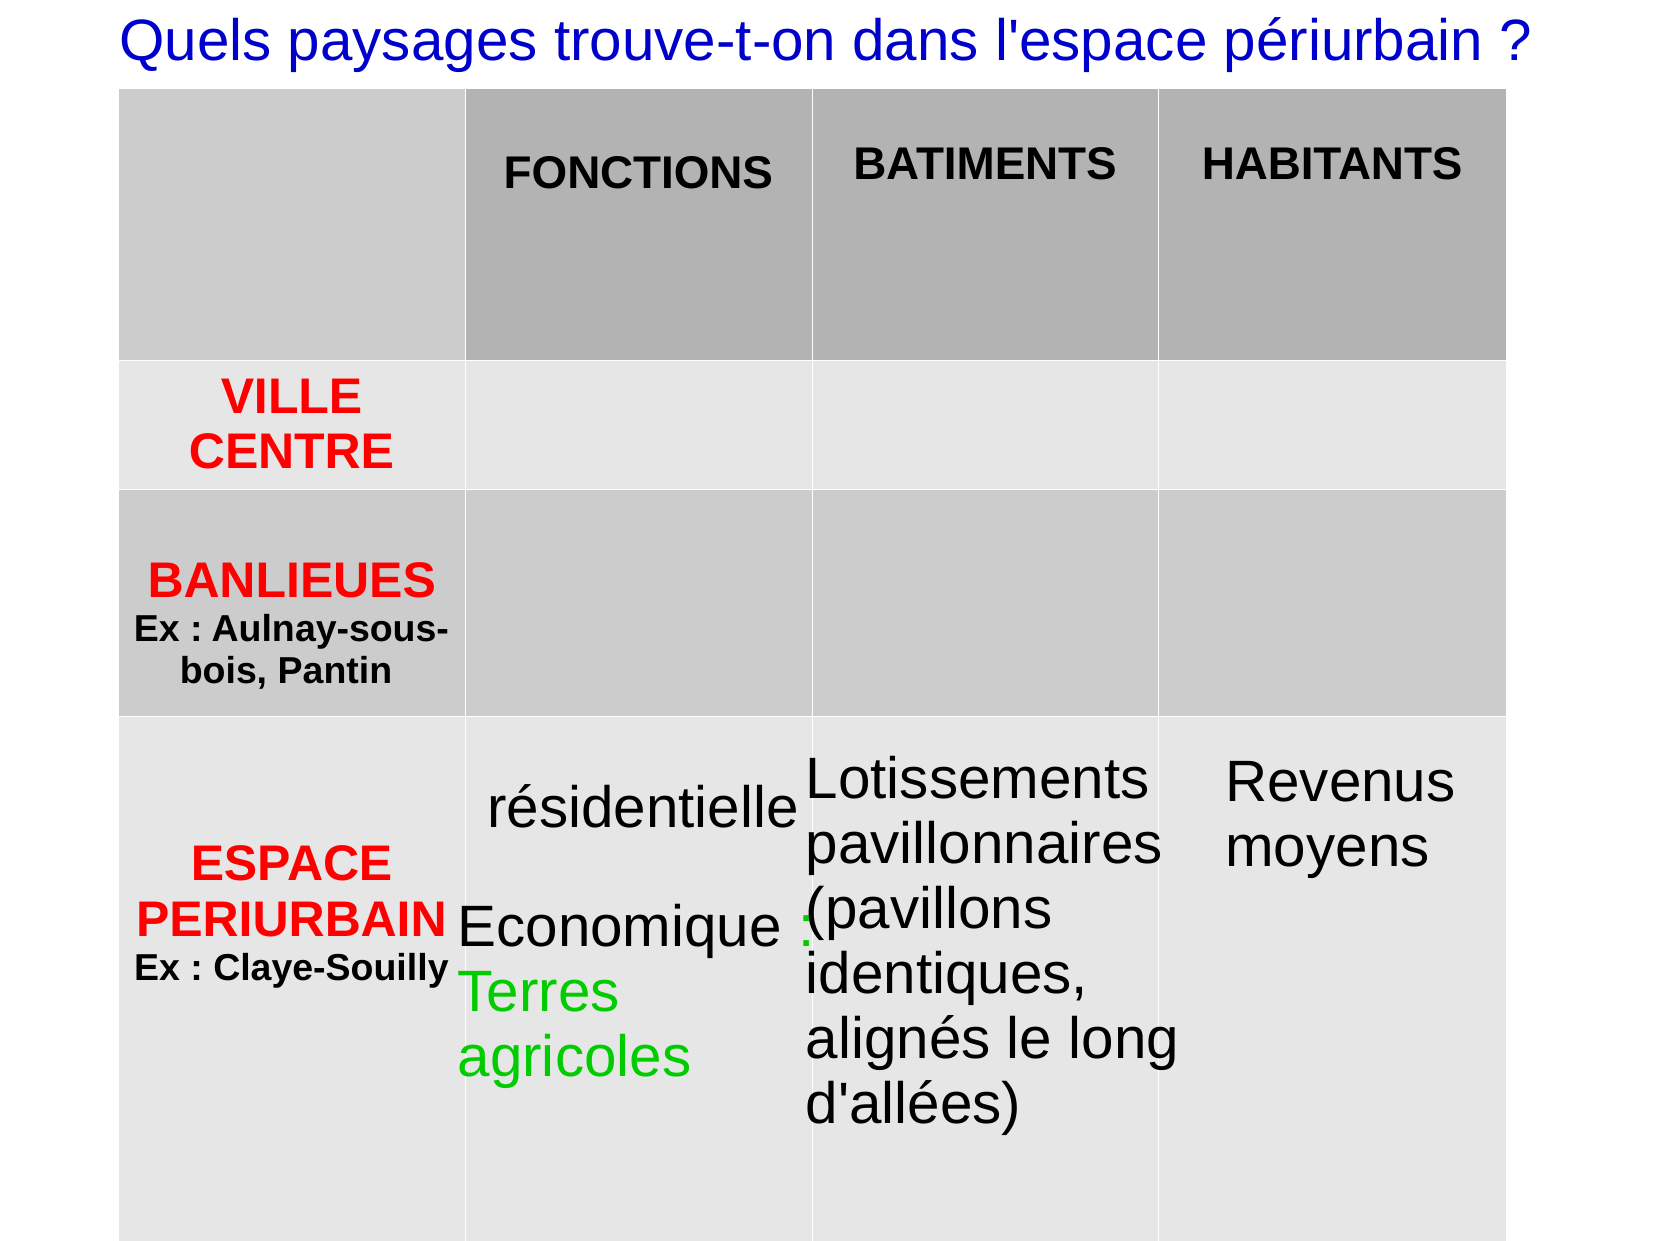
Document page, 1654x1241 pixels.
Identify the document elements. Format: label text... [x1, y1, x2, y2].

text_box Lotissements pavillonnaires (pavillons identiques, alignés le long d'allées) [790, 738, 1211, 1142]
table_header [119, 89, 465, 360]
table_header HABITANTS [1159, 89, 1506, 360]
table_cell [813, 361, 1158, 489]
table_cell VILLE CENTRE [119, 361, 465, 489]
text_box Economique : Terres agricoles [442, 885, 846, 1160]
table_cell [466, 490, 812, 716]
table_cell ESPACE PERIURBAIN Ex : Claye-Souilly [119, 717, 465, 1241]
table_cell BANLIEUES Ex : Aulnay-sous-bois, Pantin [119, 490, 465, 716]
table_cell [466, 1160, 812, 1241]
table_cell [1159, 490, 1506, 716]
table_cell [813, 717, 1158, 738]
table_header FONCTIONS [466, 89, 812, 360]
table_cell [813, 1142, 1158, 1241]
text_box résidentielle [472, 767, 790, 848]
table_cell [466, 361, 812, 489]
table_cell [1159, 717, 1506, 1241]
text_box Revenus moyens [1211, 741, 1488, 886]
table_cell [466, 717, 812, 885]
table_cell [1159, 361, 1506, 489]
table_header BATIMENTS [813, 89, 1158, 360]
table_cell [813, 490, 1158, 716]
text_box Quels paysages trouve-t-on dans l'espace périurbain ? [0, 0, 1654, 80]
